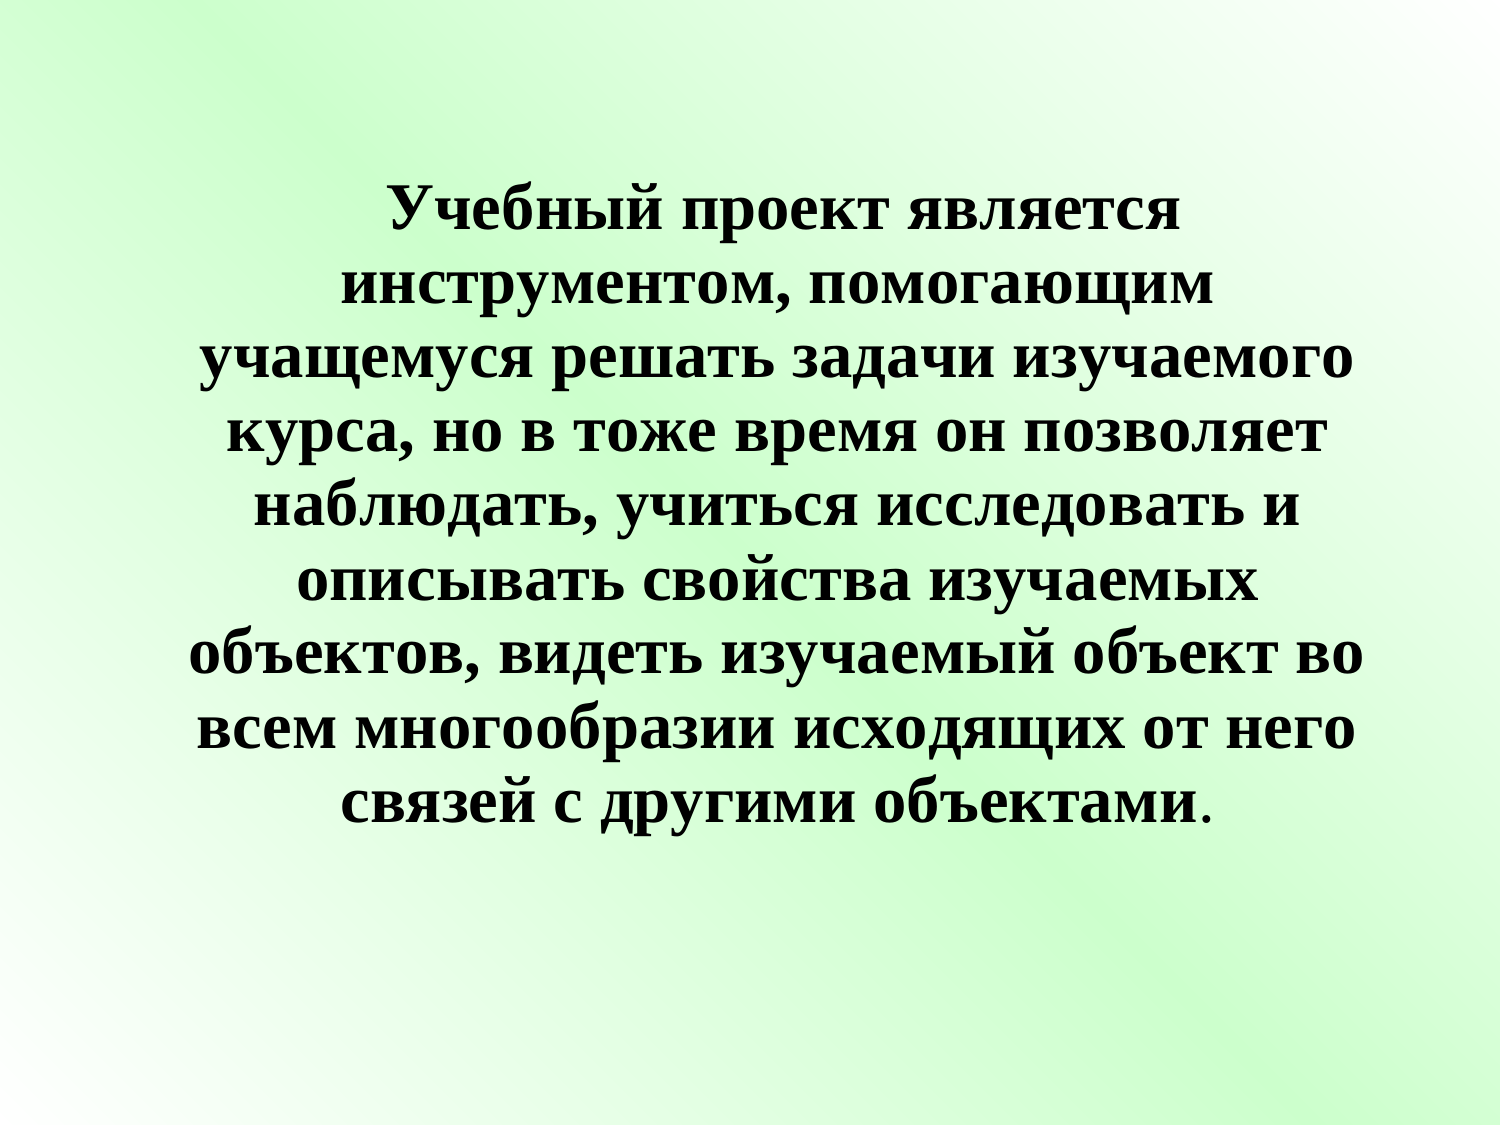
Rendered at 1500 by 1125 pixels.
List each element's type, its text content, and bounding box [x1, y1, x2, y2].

list Учебный проект является инструментом, помогающим учащемуся решать задачи изучаемого курса, но в тоже время он позволяет наблюдать, учиться исследовать и описывать свойства изучаемых объектов, видеть изучаемый объект во всем многообразии исходящих от него связей с другими объектами. [112, 162, 1388, 1121]
